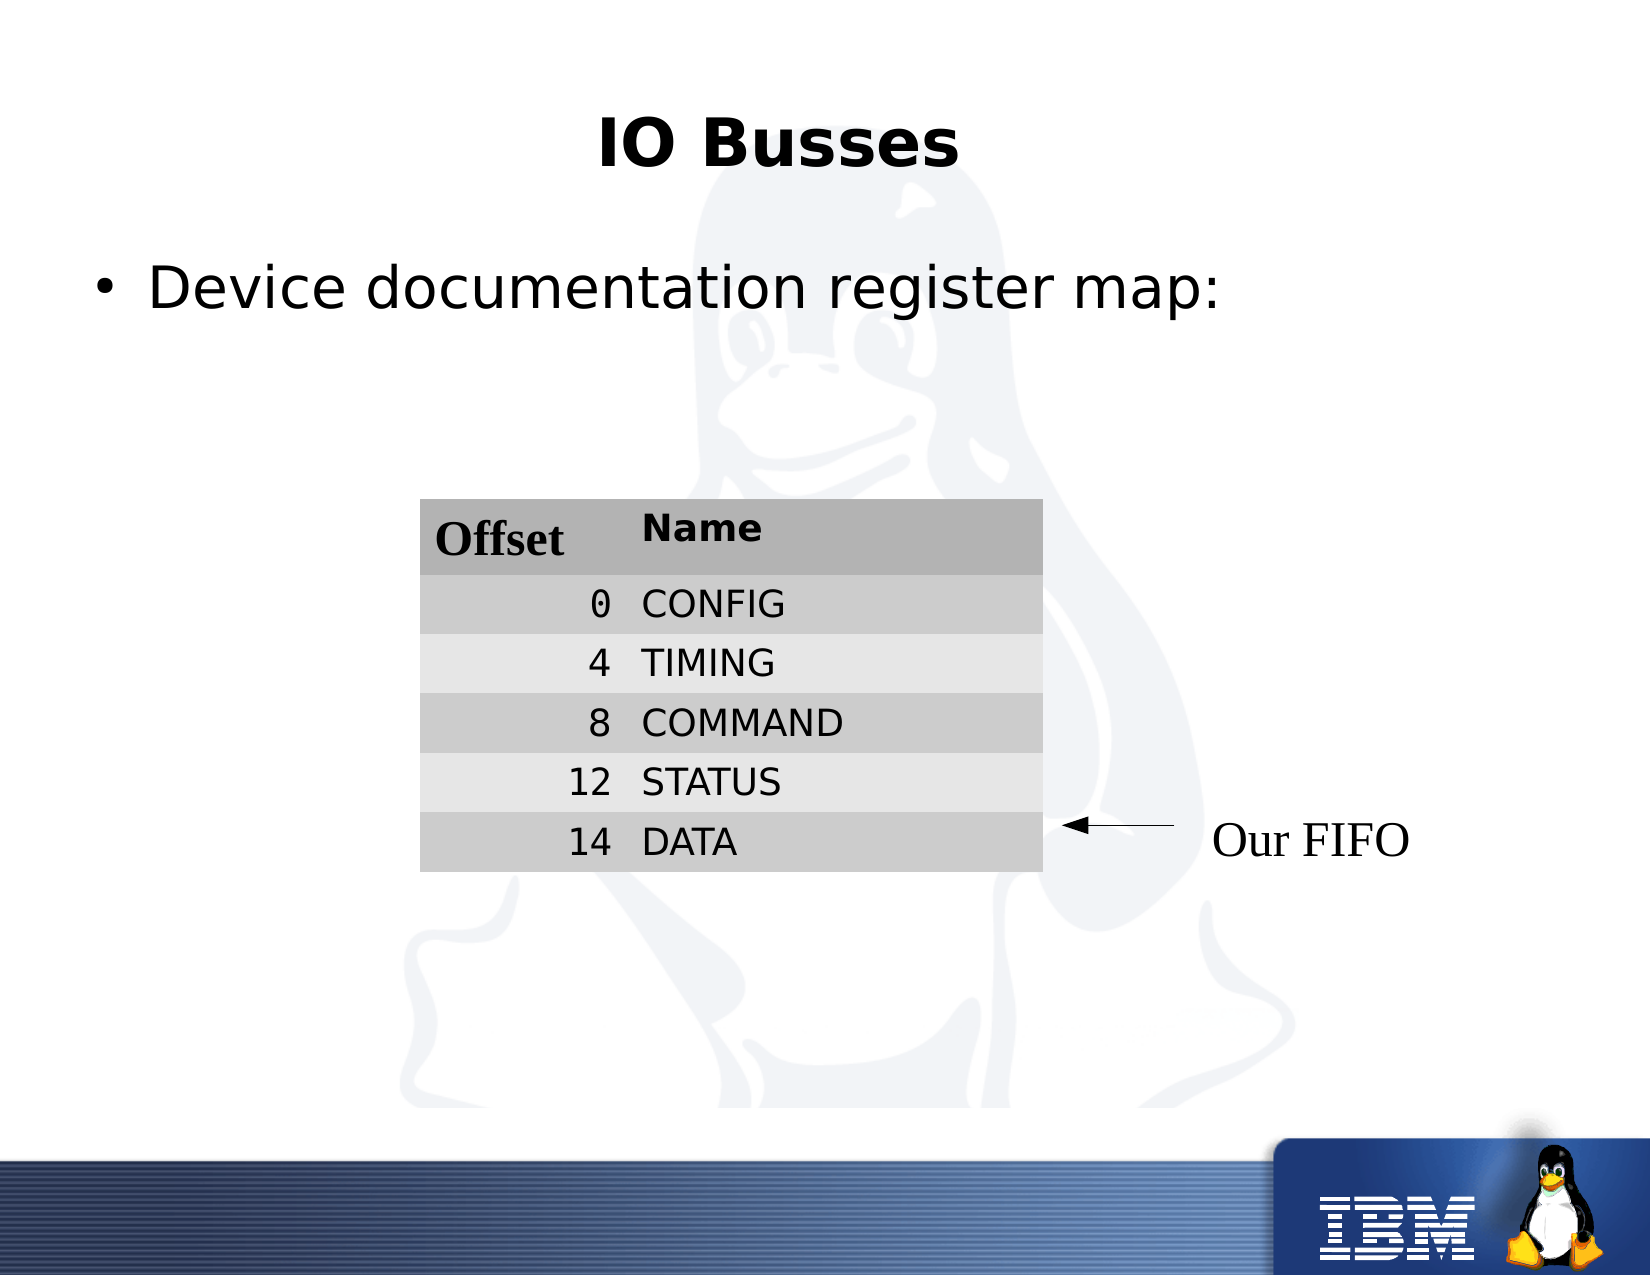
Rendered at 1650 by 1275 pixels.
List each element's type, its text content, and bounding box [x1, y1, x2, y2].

table_cell 4 [420, 634, 627, 693]
table_cell 8 [420, 693, 627, 753]
table_cell 12 [420, 753, 627, 812]
table_cell 0 [420, 575, 627, 634]
table_cell STATUS [627, 753, 1043, 812]
table_cell 14 [420, 812, 627, 872]
title IO Busses [76, 76, 1457, 211]
table_cell COMMAND [627, 693, 1043, 753]
table_header Name [627, 499, 1043, 575]
list Device documentation register map: [76, 253, 1457, 1147]
table_cell TIMING [627, 634, 1043, 693]
text_box Our FIFO [1211, 807, 1411, 863]
table_cell DATA [627, 812, 1043, 872]
table_cell CONFIG [627, 575, 1043, 634]
table_header Offset [420, 499, 627, 575]
